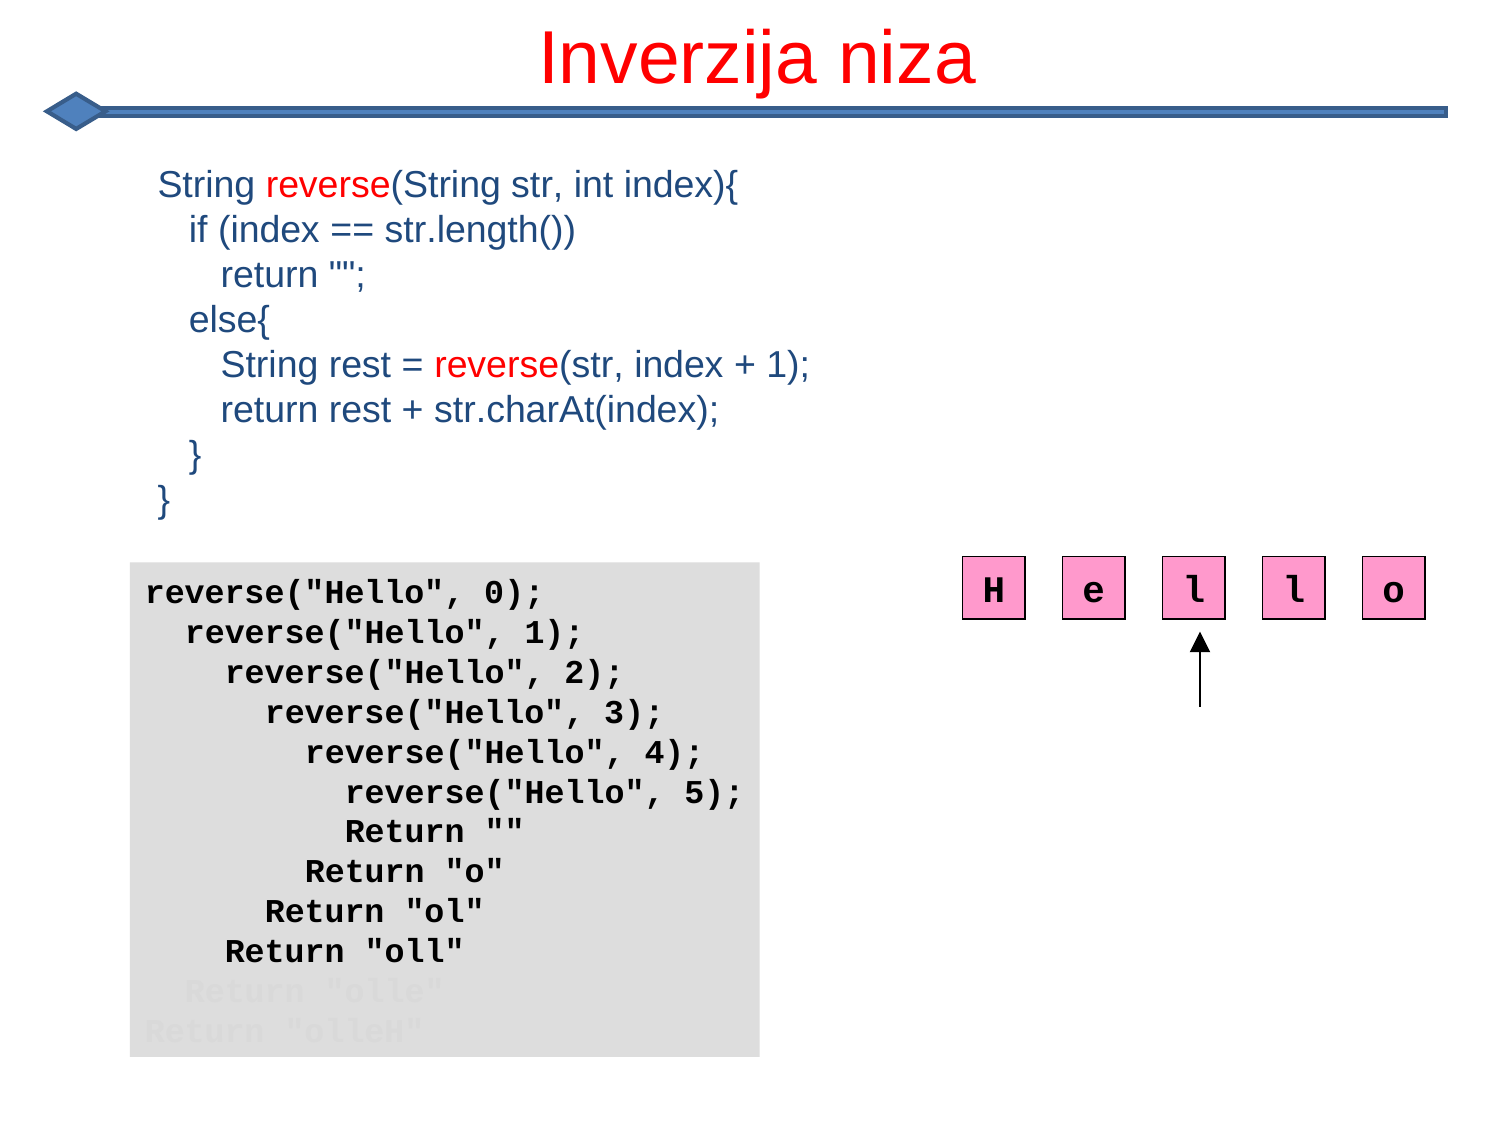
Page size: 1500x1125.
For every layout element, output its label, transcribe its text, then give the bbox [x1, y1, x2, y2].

text_box reverse("Hello", 0); reverse("Hello", 1); reverse("Hello", 2); reverse("Hello", 3); reverse("Hello", 4); reverse("Hello", 5); Return "" Return "o" Return "ol" Return "oll" Return "olle" Return "olleH" [129, 562, 760, 1057]
text_box o [1362, 556, 1426, 620]
text_box l [1162, 556, 1225, 620]
text_box String reverse(String str, int index){ if (index == str.length()) return ""; else{ String rest = reverse(str, index + 1); return rest + str.charAt(index); } } [142, 152, 826, 528]
text_box l [1262, 556, 1325, 620]
title Inverzija niza [82, 0, 1433, 108]
text_box e [1062, 556, 1126, 620]
text_box H [962, 556, 1025, 620]
